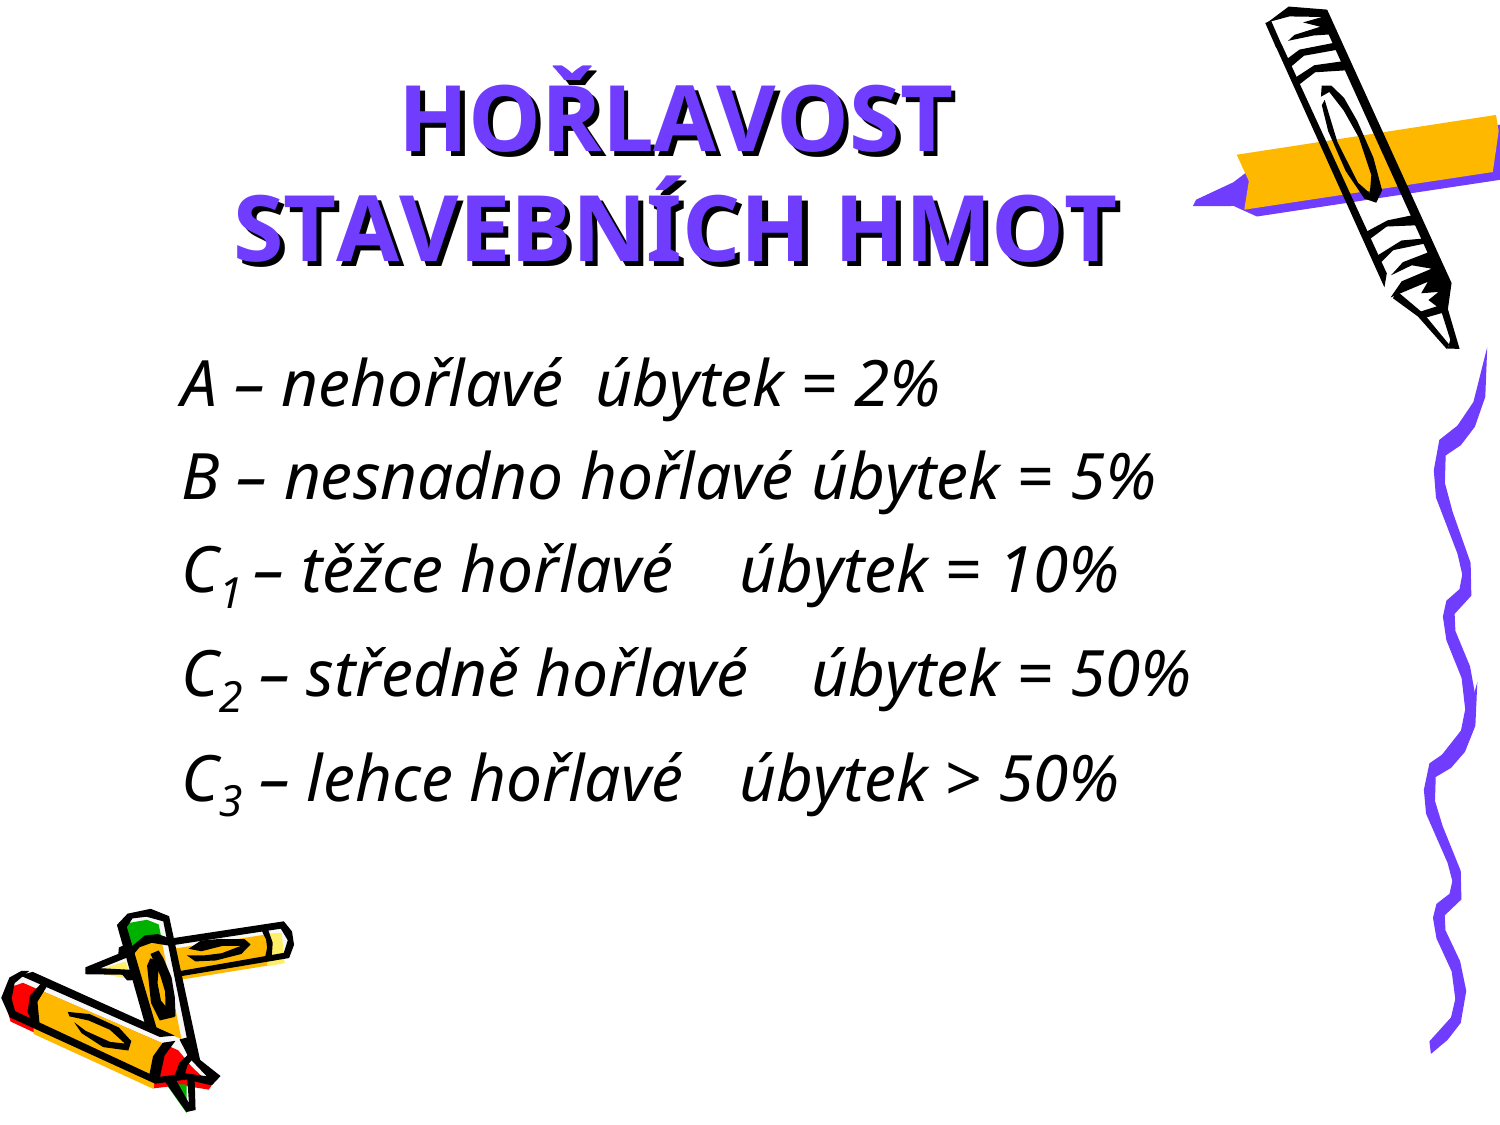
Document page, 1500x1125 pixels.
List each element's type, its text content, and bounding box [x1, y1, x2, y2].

list A – nehořlavé úbytek = 2% B – nesnadno hořlavé úbytek = 5% C1 – těžce hořlavé úbytek = 10% C2 – středně hořlavé úbytek = 50% C3 – lehce hořlavé úbytek > 50% [112, 335, 1375, 835]
title HOŘLAVOST STAVEBNÍCH HMOT [112, 24, 1240, 288]
